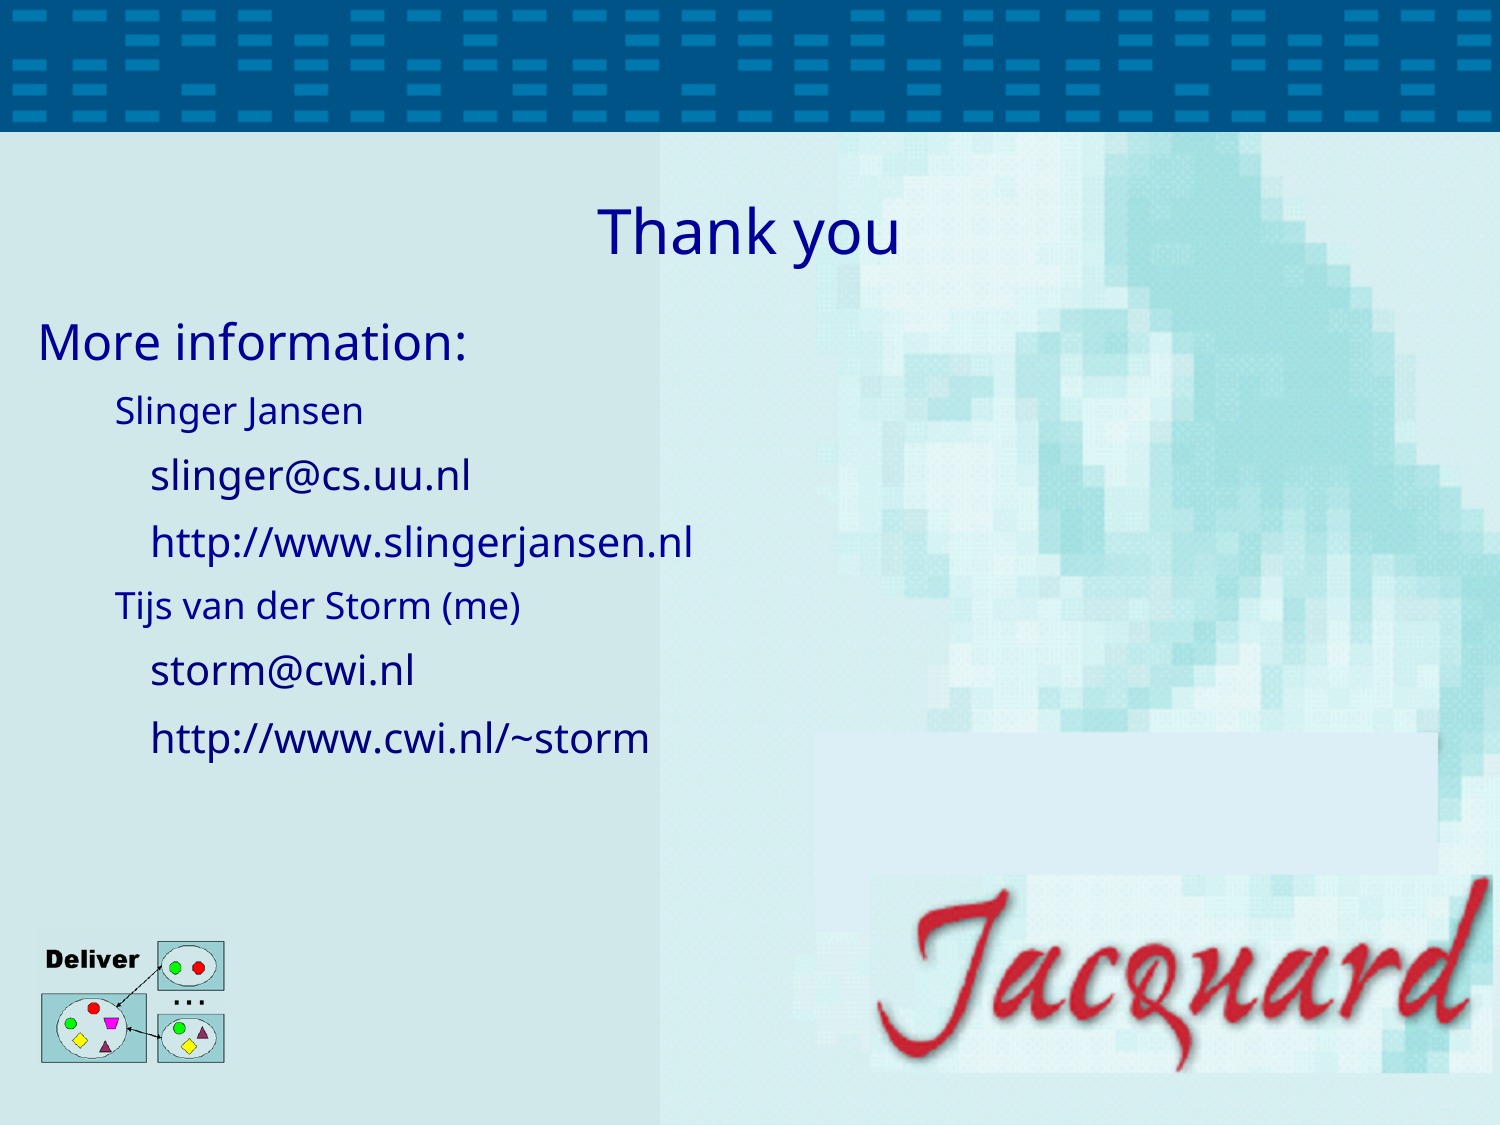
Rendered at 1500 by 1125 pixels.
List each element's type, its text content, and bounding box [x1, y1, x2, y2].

title Thank you [37, 160, 1463, 301]
picture [37, 925, 226, 1065]
list More information: Slinger Jansen slinger@cs.uu.nl http://www.slingerjansen.nl Tijs van der Storm (me) storm@cwi.nl http://www.cwi.nl/~storm [37, 306, 1463, 901]
picture [0, 0, 1500, 1125]
